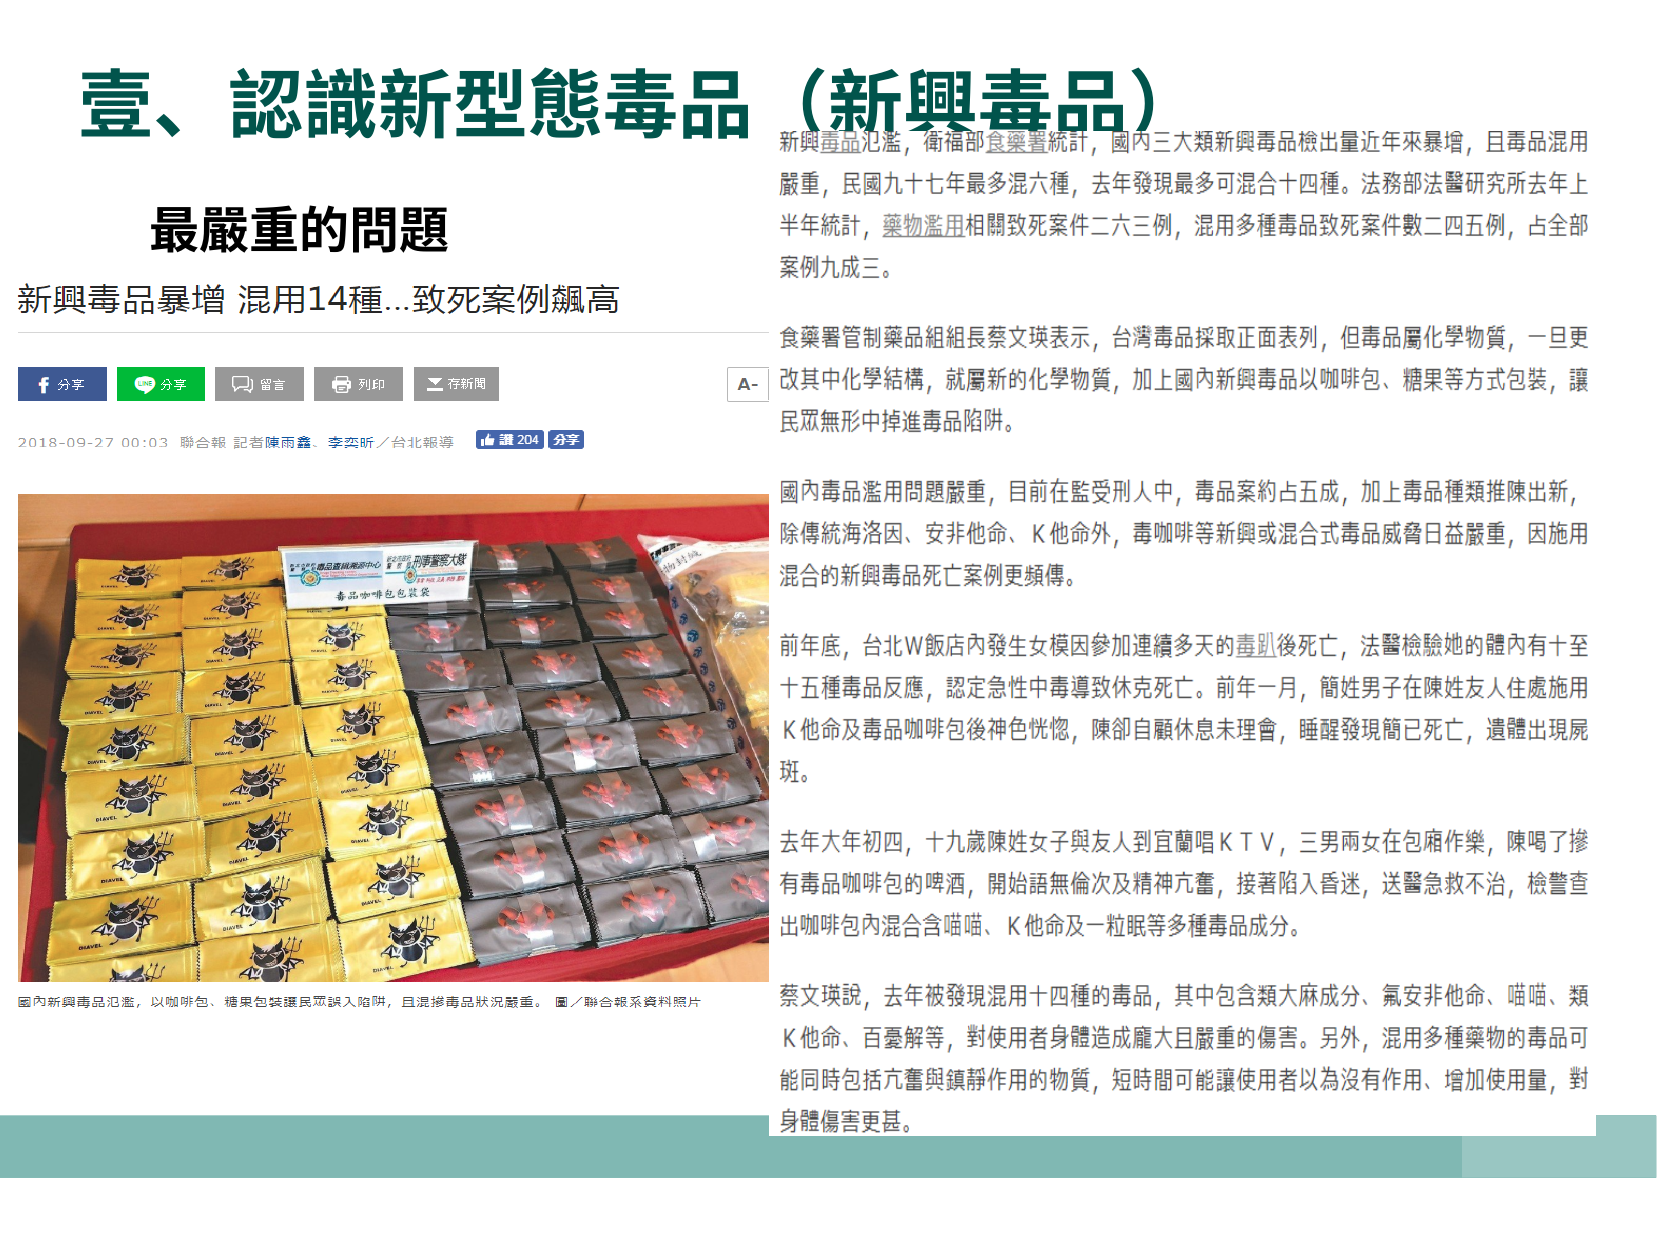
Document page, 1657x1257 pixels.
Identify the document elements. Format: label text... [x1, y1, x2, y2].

text_box 壹、認識新型態毒品（新興毒品） [918, 77, 927, 113]
text_box 壹、認識新型態毒品（新興毒品） [874, 101, 885, 131]
text_box 壹、認識新型態毒品（新興毒品） [61, 25, 1561, 180]
text_box 最嚴重的問題 [135, 190, 465, 266]
text_box 壹、認識新型態毒品（新興毒品） [933, 79, 948, 113]
picture [5, 131, 1596, 1136]
